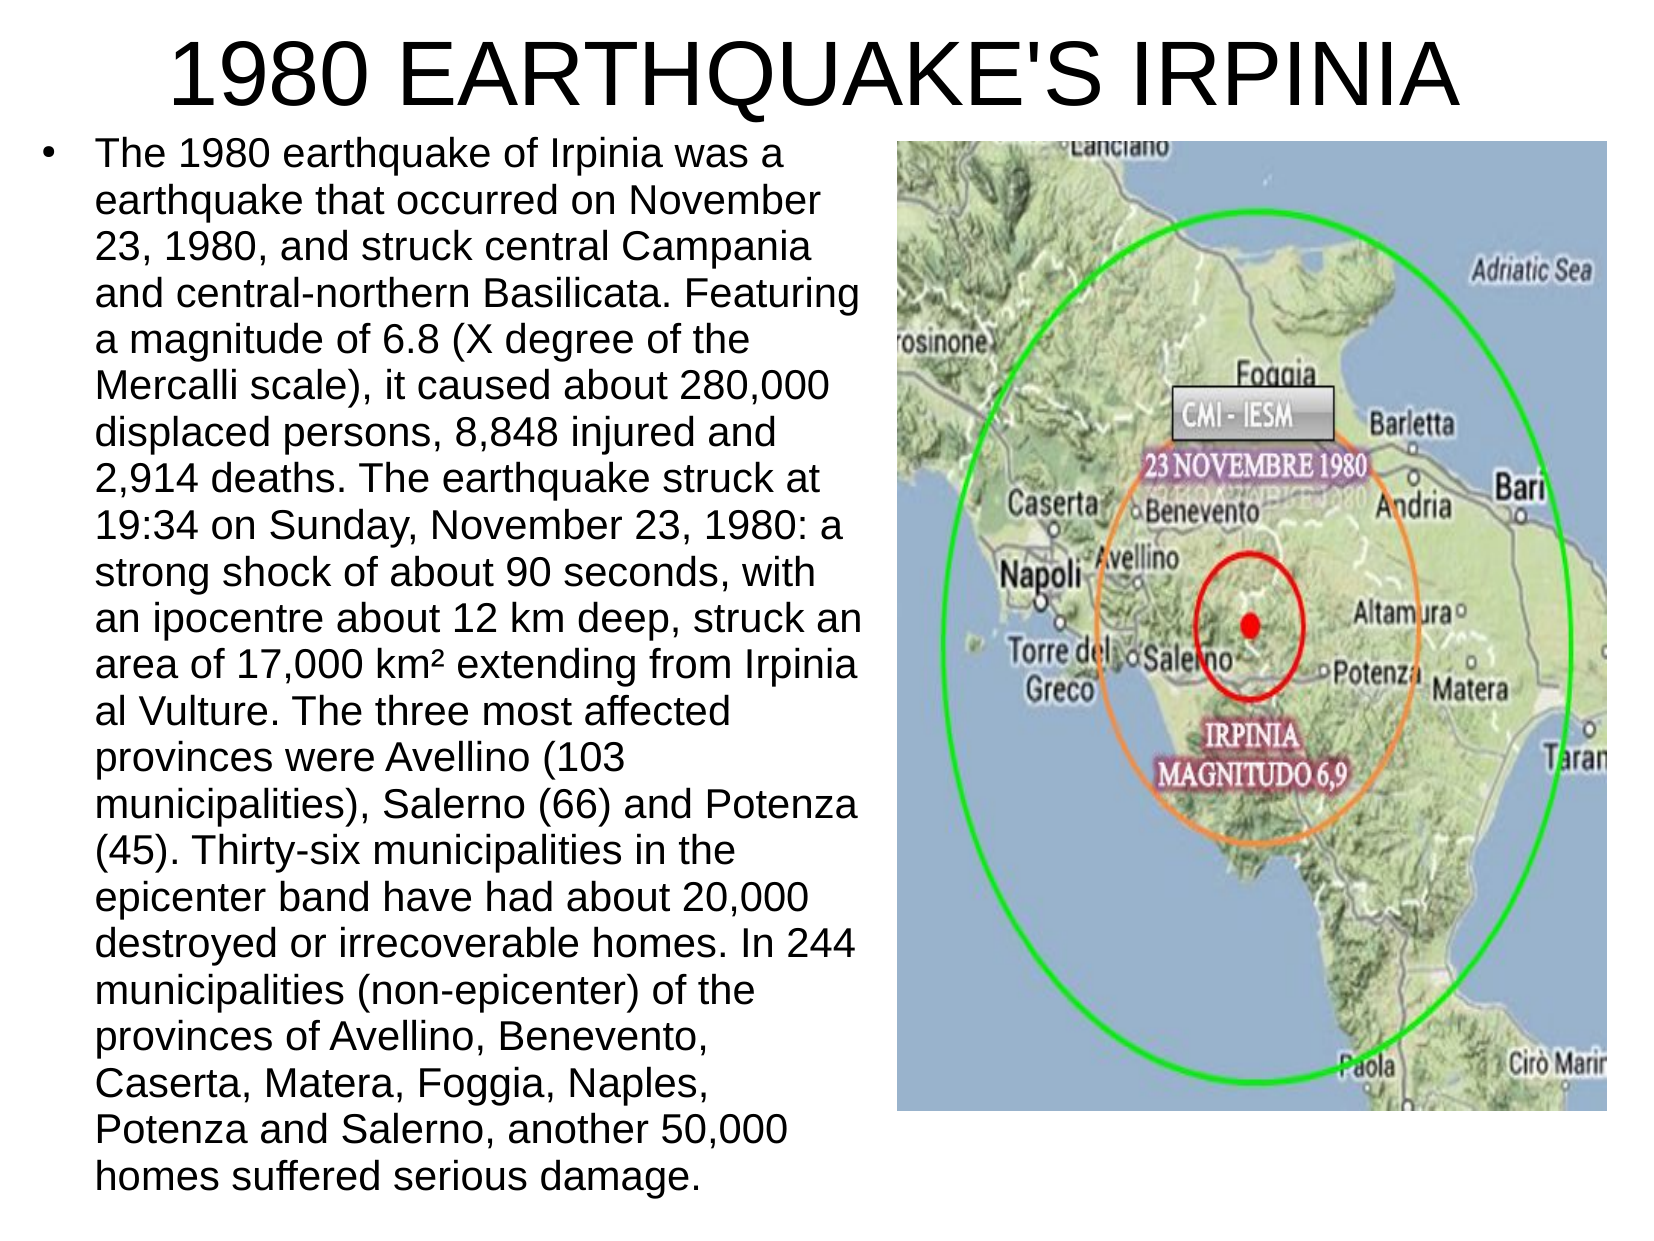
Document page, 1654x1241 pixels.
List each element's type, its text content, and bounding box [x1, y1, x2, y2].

title 1980 EARTHQUAKE'S IRPINIA [70, 0, 1559, 178]
list The 1980 earthquake of Irpinia was a earthquake that occurred on November 23, 1980, and struck central Campania and central-northern Basilicata. Featuring a magnitude of 6.8 (X degree of the Mercalli scale), it caused about 280,000 displaced persons, 8,848 injured and 2,914 deaths. The earthquake struck at 19:34 on Sunday, November 23, 1980: a strong shock of about 90 seconds, with an ipocentre about 12 km deep, struck an area of 17,000 km² extending from Irpinia al Vulture. The three most affected provinces were Avellino (103 municipalities), Salerno (66) and Potenza (45). Thirty-six municipalities in the epicenter band have had about 20,000 destroyed or irrecoverable homes. In 244 municipalities (non-epicenter) of the provinces of Avellino, Benevento, Caserta, Matera, Foggia, Naples, Potenza and Salerno, another 50,000 homes suffered serious damage. [23, 129, 875, 1206]
picture [897, 141, 1607, 1111]
